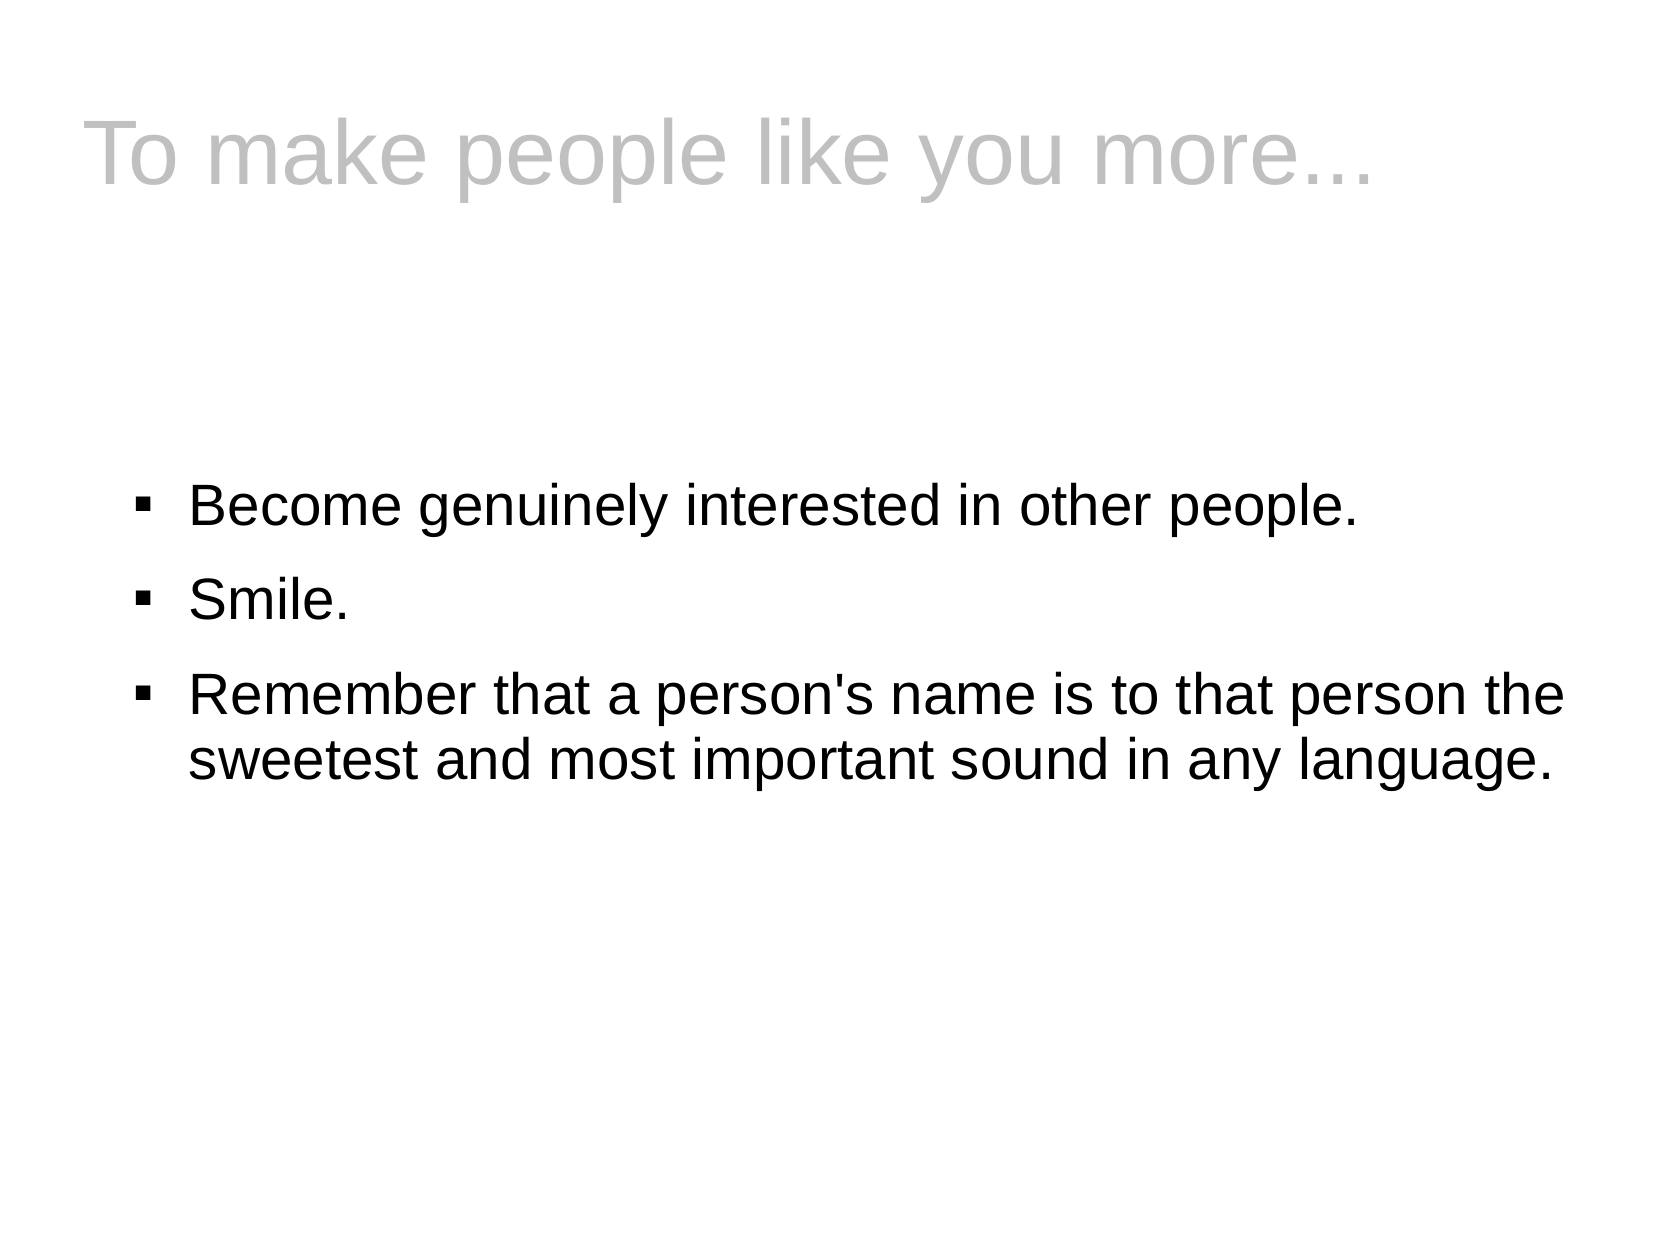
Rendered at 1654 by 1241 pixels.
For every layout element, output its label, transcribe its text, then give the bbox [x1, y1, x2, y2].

title To make people like you more... [82, 56, 1571, 250]
list Become genuinely interested in other people. Smile. Remember that a person's name is to that person the sweetest and most important sound in any language. [118, 472, 1601, 1094]
